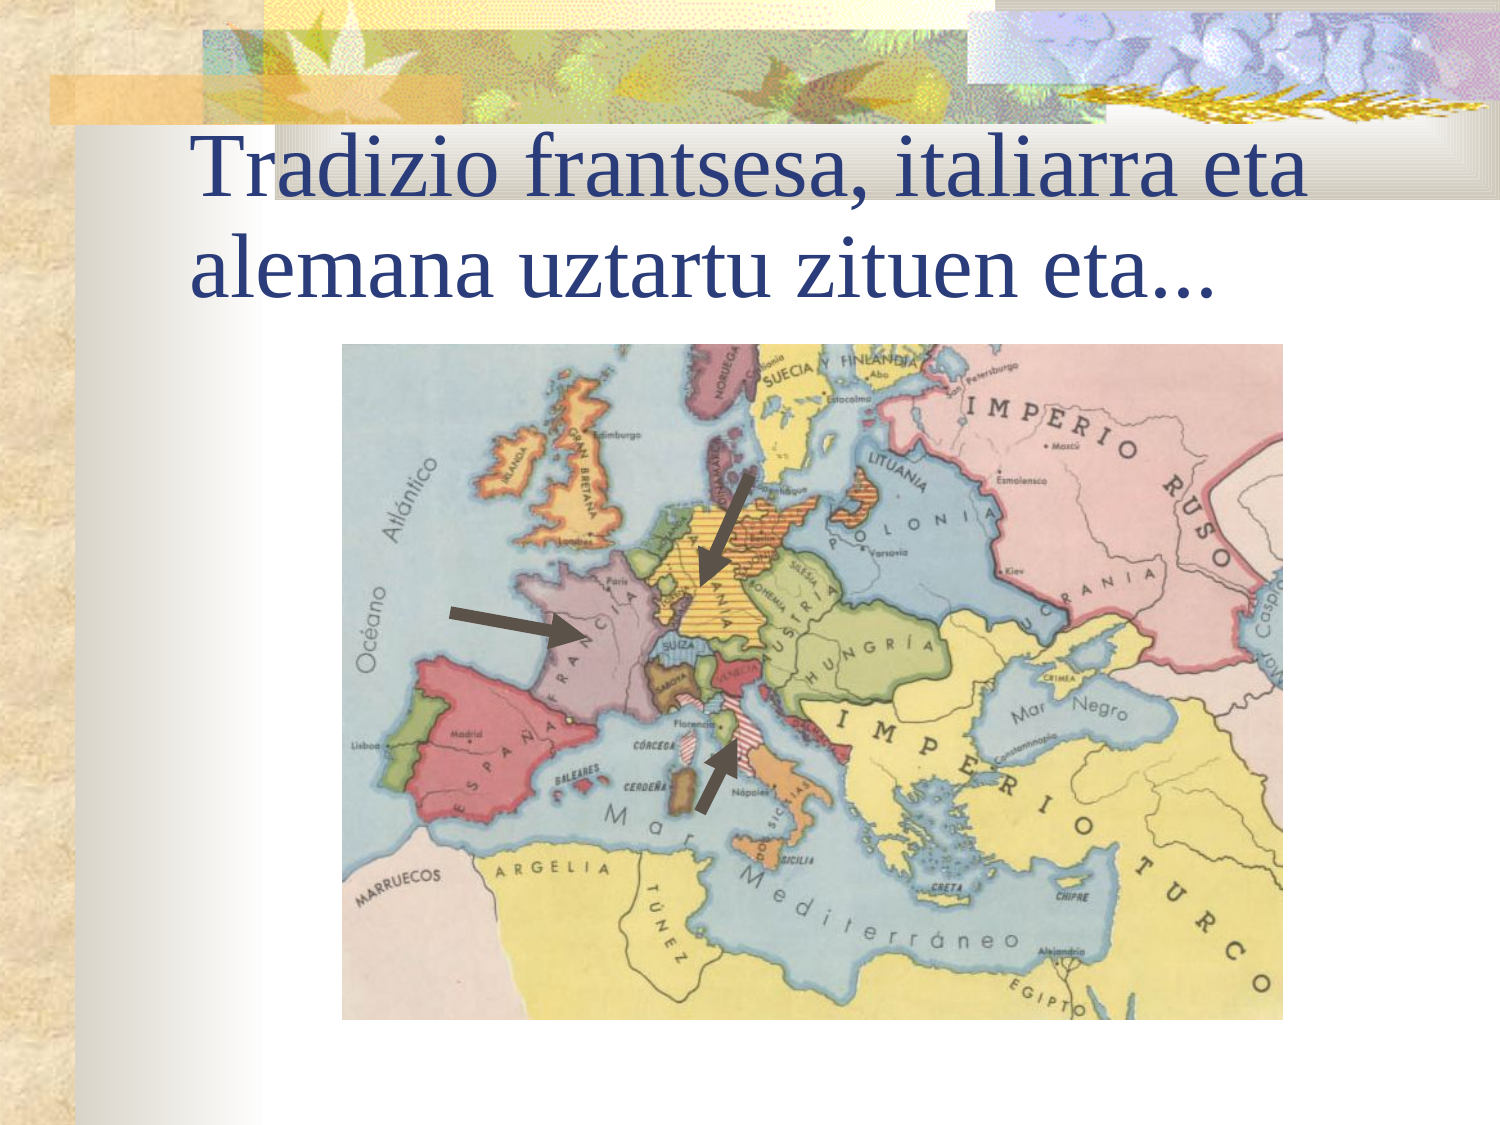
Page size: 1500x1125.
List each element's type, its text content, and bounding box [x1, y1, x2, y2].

title Tradizio frantsesa, italiarra eta alemana uztartu zituen eta... [174, 89, 1450, 325]
chart [342, 344, 1283, 1020]
picture [0, 0, 1500, 1125]
